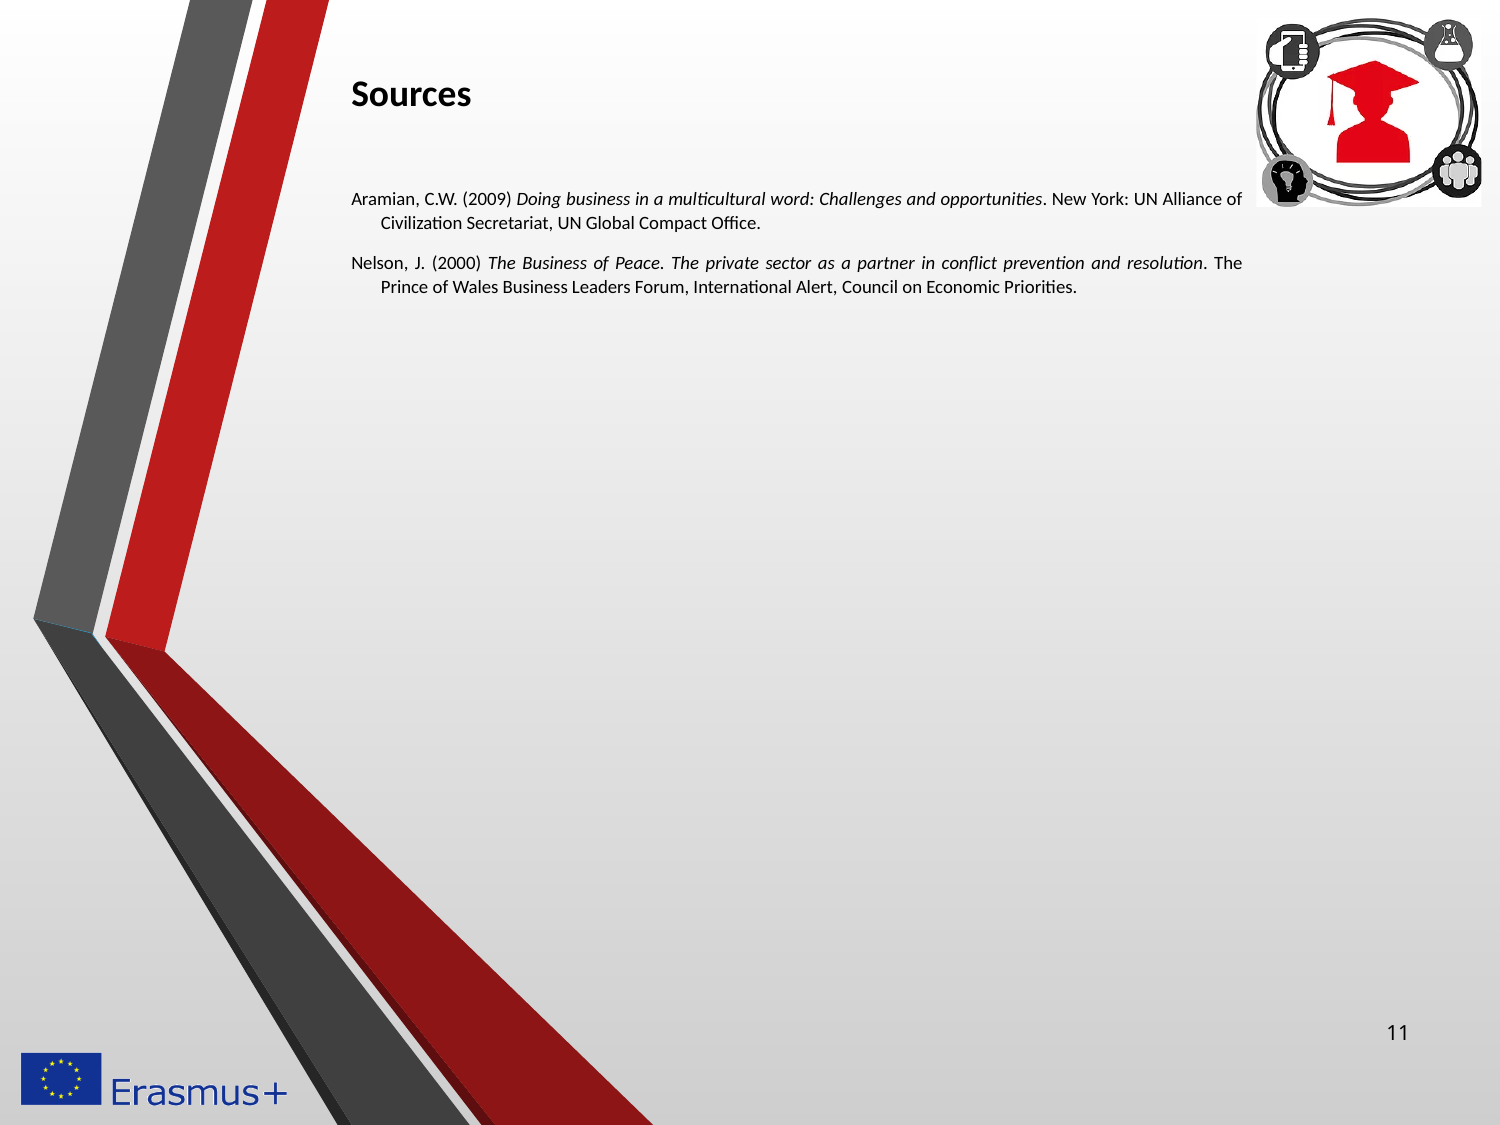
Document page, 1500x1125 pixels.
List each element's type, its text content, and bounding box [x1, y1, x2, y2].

picture [5, 1037, 302, 1120]
chart [1258, 19, 1483, 209]
slide_number <numer> [1357, 1003, 1425, 1064]
picture [1256, 18, 1482, 207]
text_box Aramian, C.W. (2009) Doing business in a multicultural word: Challenges and opportunities. New York: UN Alliance of Civilization Secretariat, UN Global Compact Office. Nelson, J. (2000) The Business of Peace. The private sector as a partner in conflict prevention and resolution. The Prince of Wales Business Leaders Forum, International Alert, Council on Economic Priorities. [336, 177, 1258, 327]
text_box Sources [336, 61, 975, 122]
